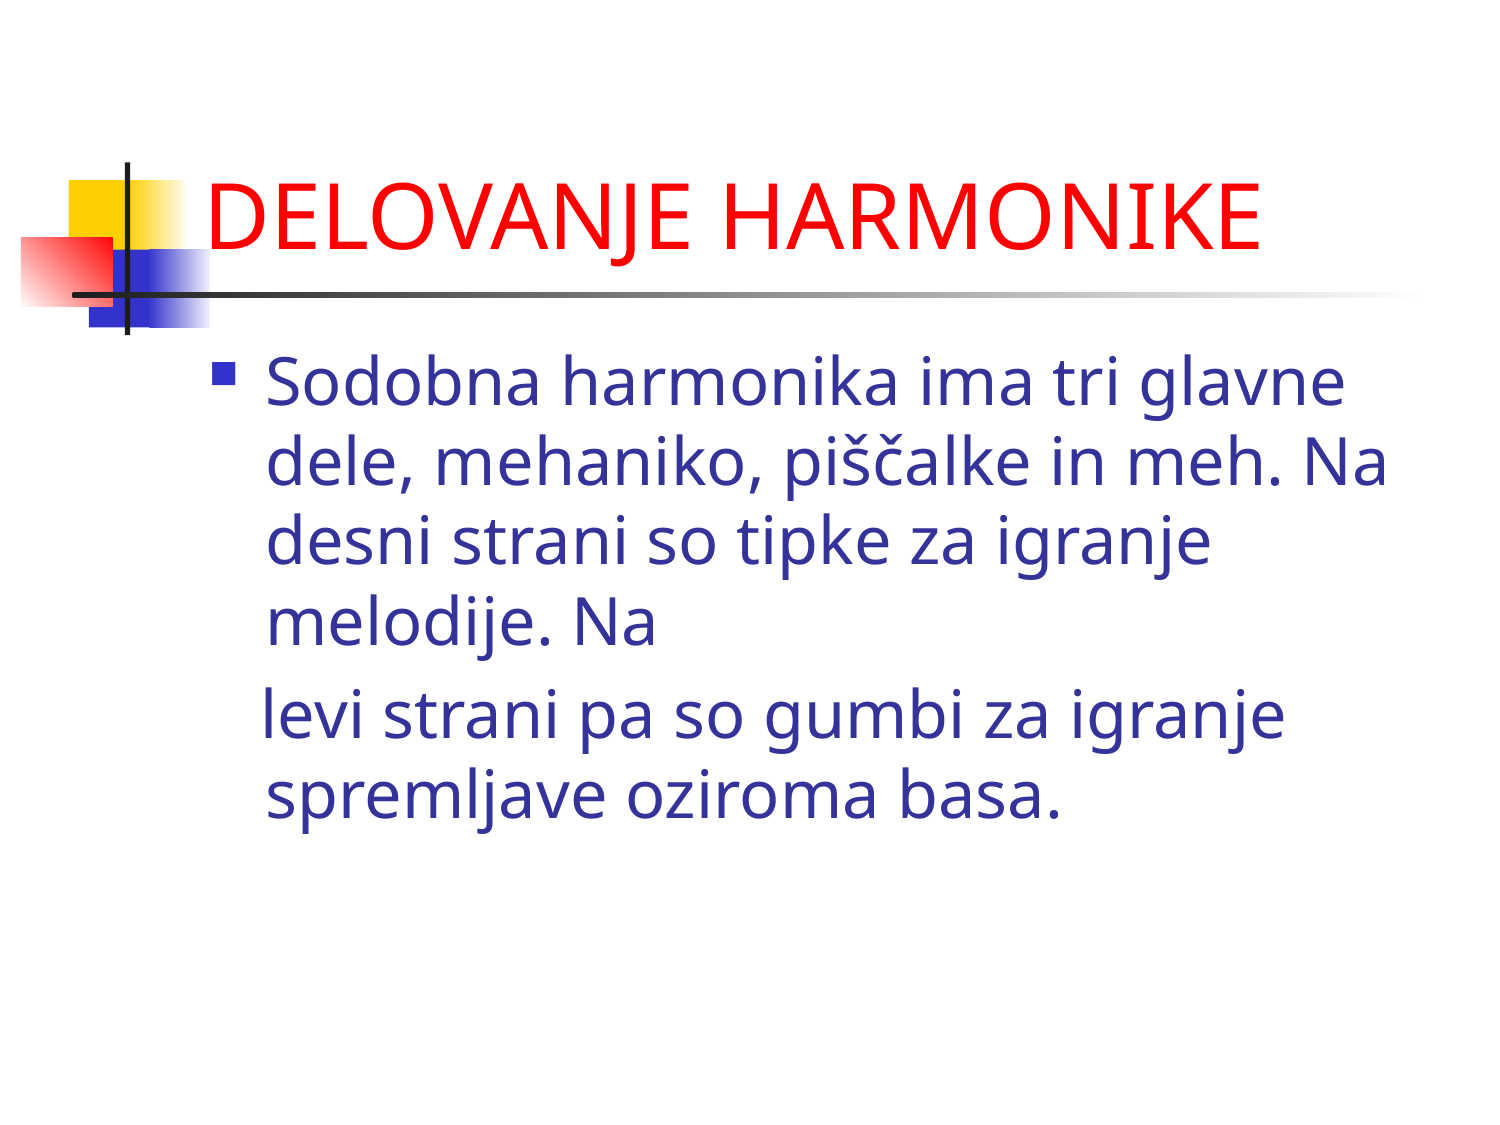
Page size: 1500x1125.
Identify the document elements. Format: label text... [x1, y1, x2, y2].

title DELOVANJE HARMONIKE [188, 35, 1468, 275]
list Sodobna harmonika ima tri glavne dele, mehaniko, piščalke in meh. Na desni strani so tipke za igranje melodije. Na levi strani pa so gumbi za igranje spremljave oziroma basa. [193, 331, 1469, 1006]
